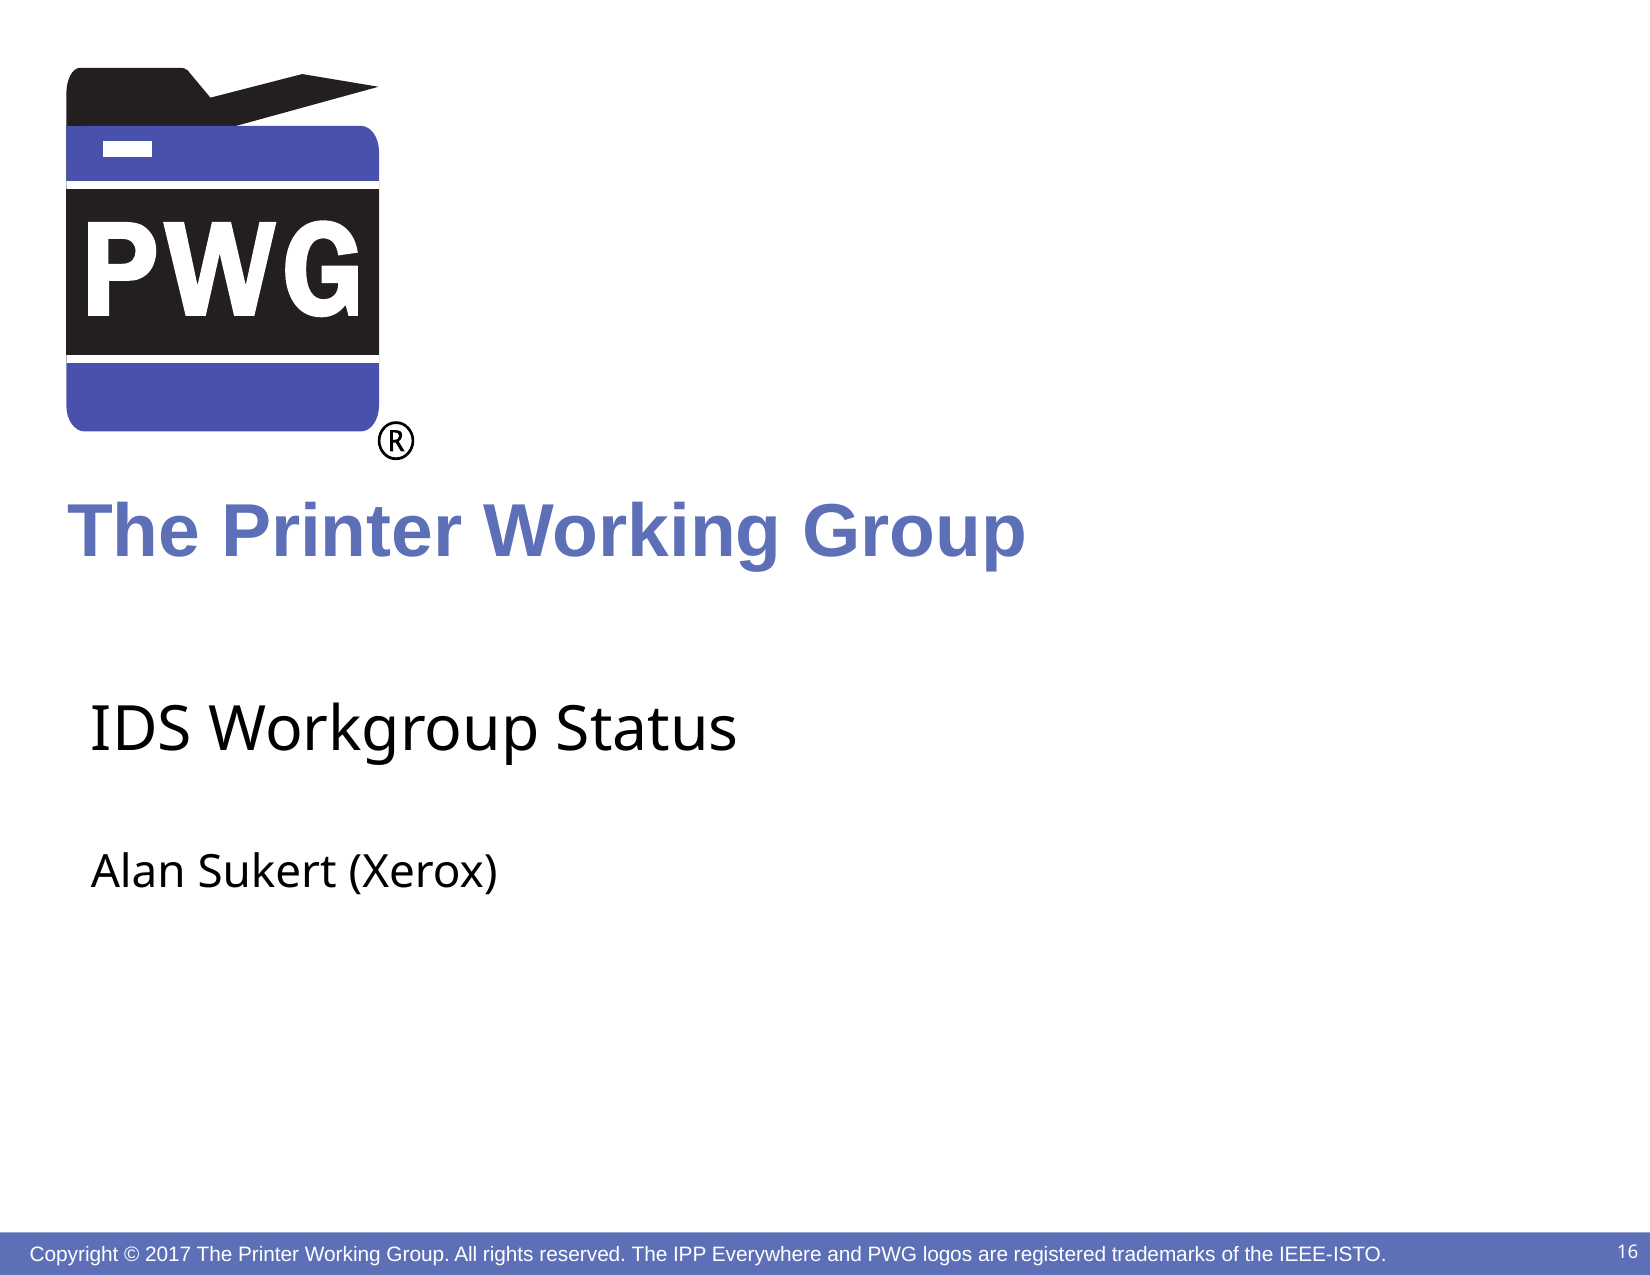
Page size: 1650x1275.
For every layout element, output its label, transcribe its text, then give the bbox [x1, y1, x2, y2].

title IDS Workgroup Status [82, 680, 1585, 800]
text_box Alan Sukert (Xerox) [82, 832, 1568, 1233]
